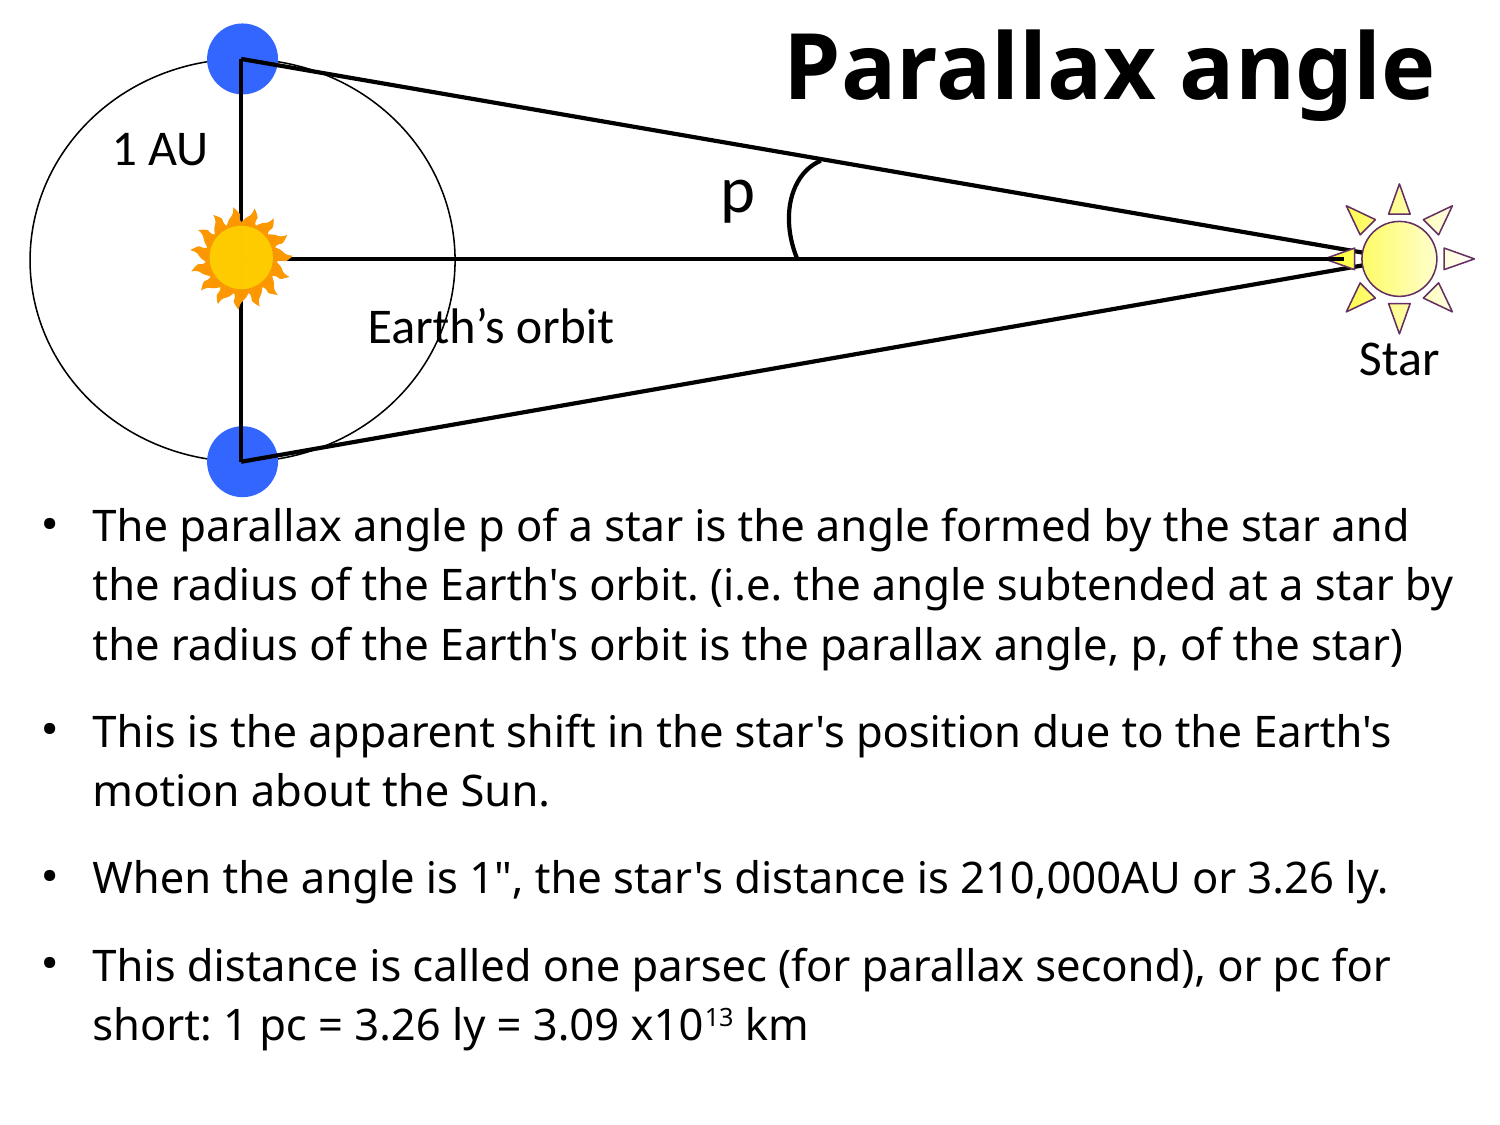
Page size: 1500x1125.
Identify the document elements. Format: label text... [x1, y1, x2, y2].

text_box [243, 62, 277, 94]
text_box Star [1344, 318, 1455, 393]
text_box [1423, 282, 1453, 312]
text_box [1346, 282, 1376, 312]
picture [190, 207, 293, 310]
text_box [207, 24, 278, 94]
text_box [243, 426, 277, 459]
text_box 1 AU [96, 108, 224, 184]
text_box [1388, 183, 1411, 215]
text_box [1423, 205, 1453, 235]
text_box [1361, 221, 1437, 297]
text_box [207, 427, 278, 497]
text_box [1329, 248, 1355, 270]
text_box p [705, 137, 771, 233]
title Parallax angle [750, 10, 1471, 118]
list The parallax angle p of a star is the angle formed by the star and the radius of the Earth's orbit. (i.e. the angle subtended at a star by the radius of the Earth's orbit is the parallax angle, p, of the star) This is the apparent shift in the star's position due to the Earth's motion about the Sun. When the angle is 1", the star's distance is 210,000AU or 3.26 ly. This distance is called one parsec (for parallax second), or pc for short: 1 pc = 3.26 ly = 3.09 x1013 km [25, 495, 1466, 1081]
text_box [1444, 248, 1475, 270]
text_box [1388, 303, 1411, 318]
text_box Earth’s orbit [352, 286, 630, 362]
text_box [1346, 205, 1376, 235]
